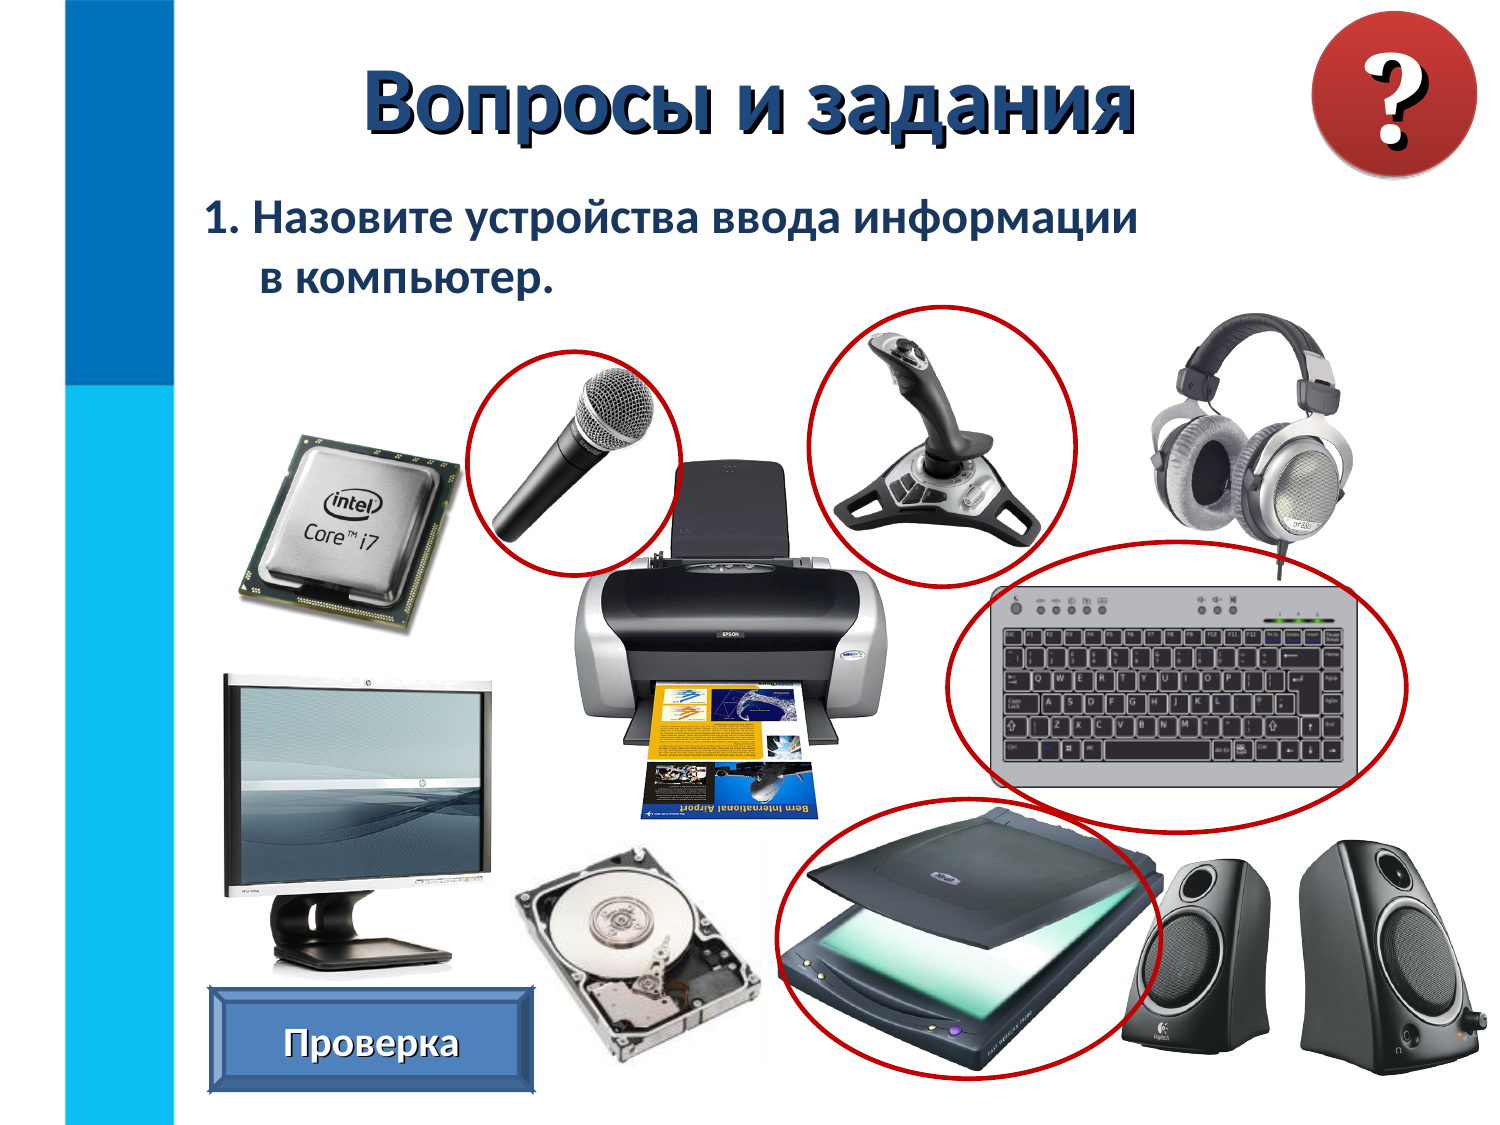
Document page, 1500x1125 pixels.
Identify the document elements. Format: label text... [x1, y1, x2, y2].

title Вопросы и задания [75, 0, 1426, 188]
text_box ? [1312, 11, 1477, 176]
text_box Проверка [224, 1002, 518, 1077]
picture [0, 0, 1500, 1125]
list 1. Назовите устройства ввода информации в компьютер. [187, 188, 1425, 317]
picture [812, 317, 1073, 584]
